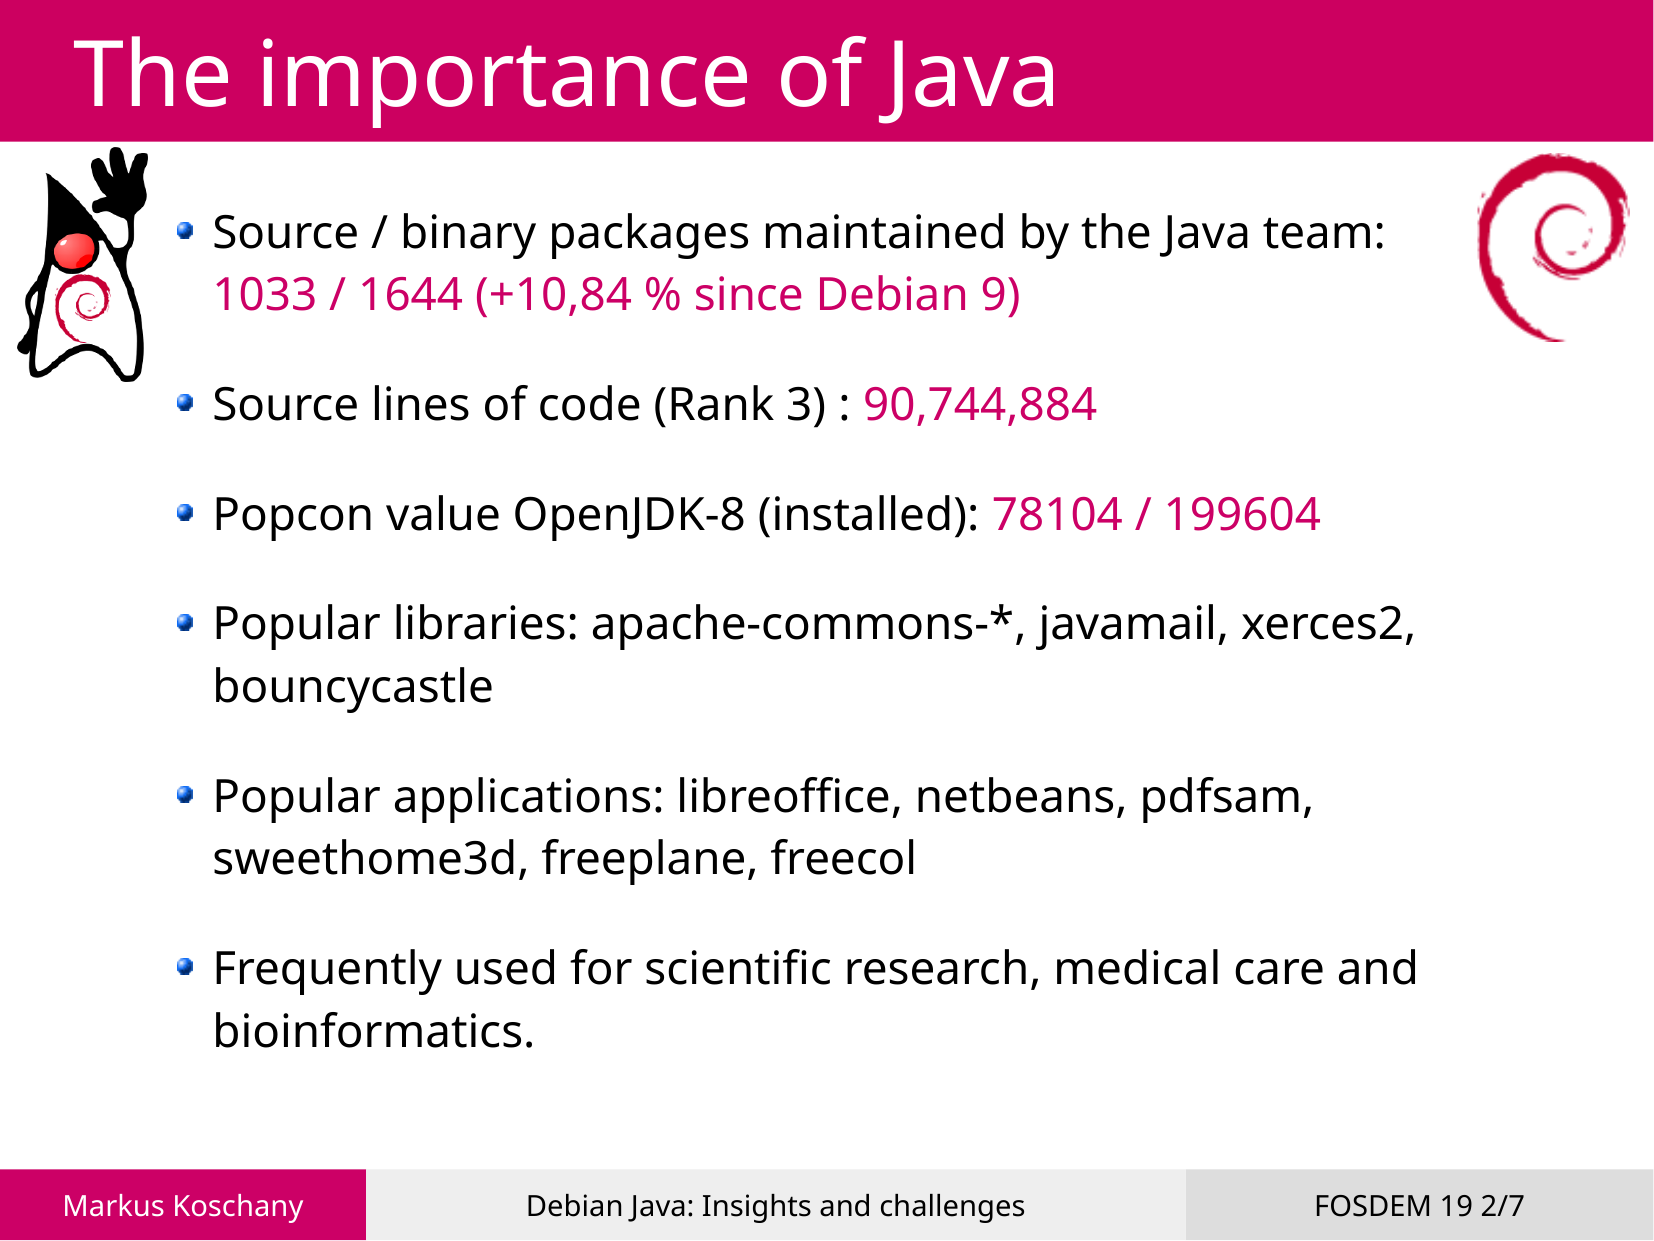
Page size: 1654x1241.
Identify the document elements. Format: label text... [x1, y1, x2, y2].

picture [17, 147, 141, 382]
subtitle Source / binary packages maintained by the Java team: 1033 / 1644 (+10,84 % since Debian 9) Source lines of code (Rank 3) : 90,744,884 Popcon value OpenJDK-8 (installed): 78104 / 199604 Popular libraries: apache-commons-*, javamail, xerces2, bouncycastle Popular applications: libreoffice, netbeans, pdfsam, sweethome3d, freeplane, freecol Frequently used for scientific research, medical care and bioinformatics. [141, 41, 1536, 1241]
title The importance of Java [0, 0, 1654, 142]
picture [1536, 153, 1630, 342]
